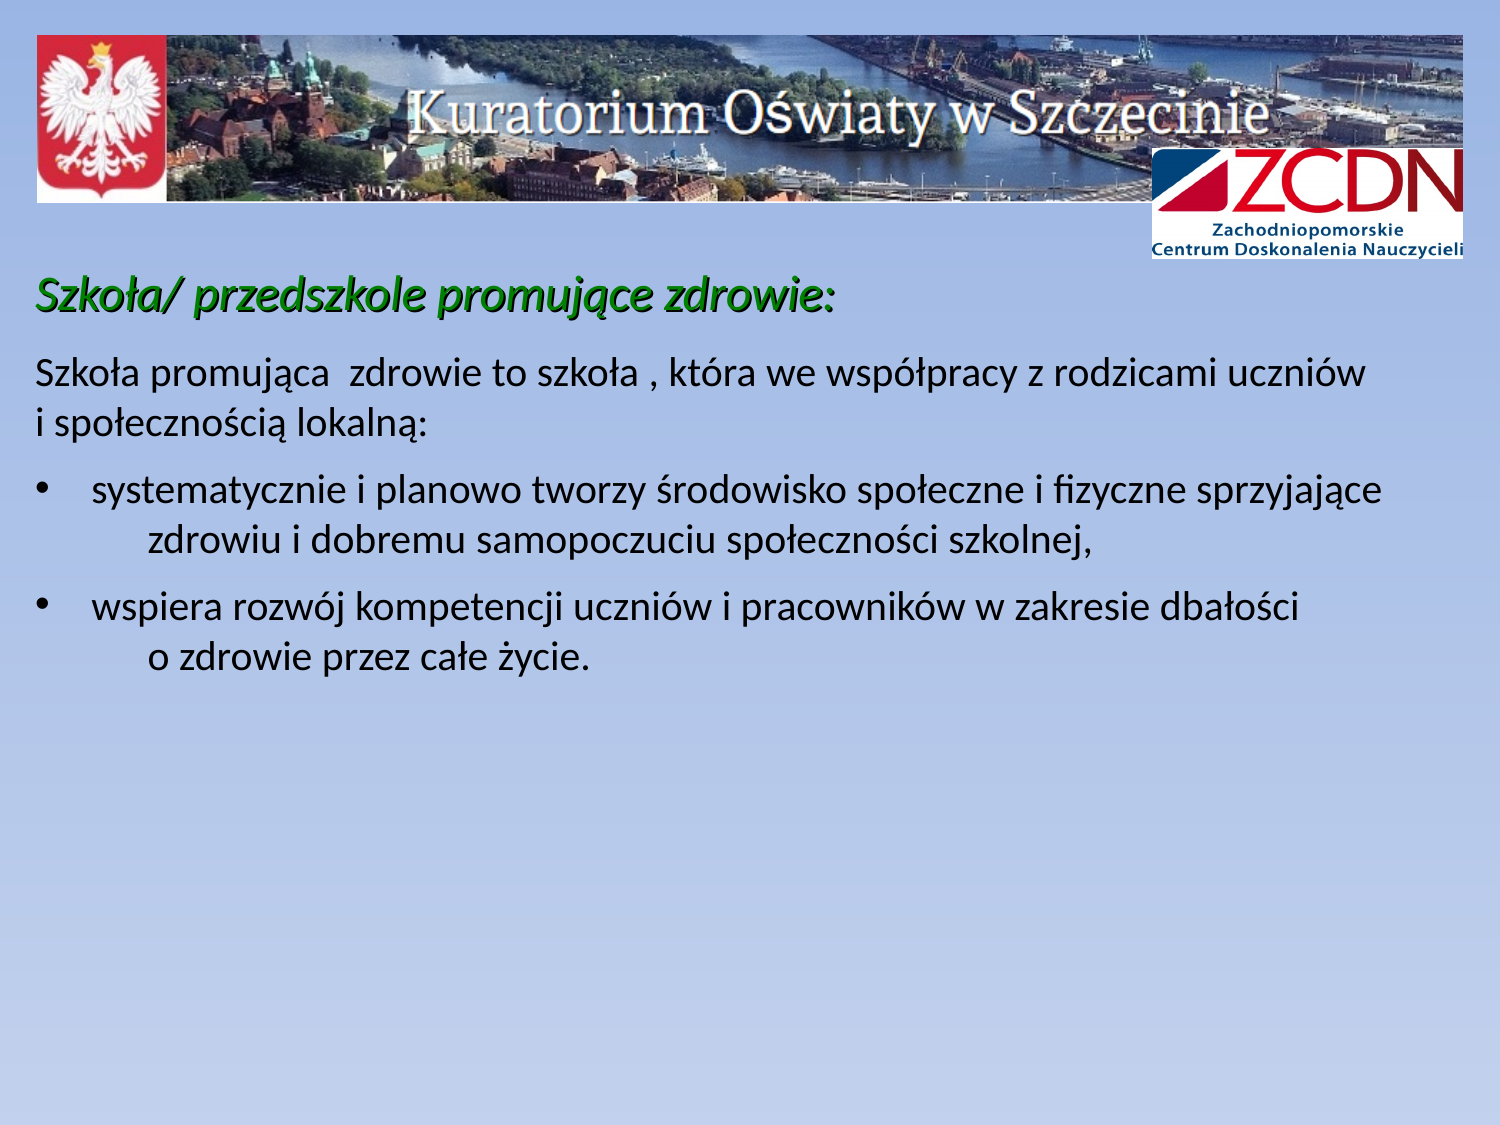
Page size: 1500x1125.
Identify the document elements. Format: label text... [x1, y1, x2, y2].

picture [37, 35, 1463, 259]
list Szkoła/ przedszkole promujące zdrowie: Szkoła promująca zdrowie to szkoła , która we współpracy z rodzicami uczniów i społecznością lokalną: systematycznie i planowo tworzy środowisko społeczne i fizyczne sprzyjające zdrowiu i dobremu samopoczuciu społeczności szkolnej, wspiera rozwój kompetencji uczniów i pracowników w zakresie dbałości o zdrowie przez całe życie. [20, 252, 1463, 859]
